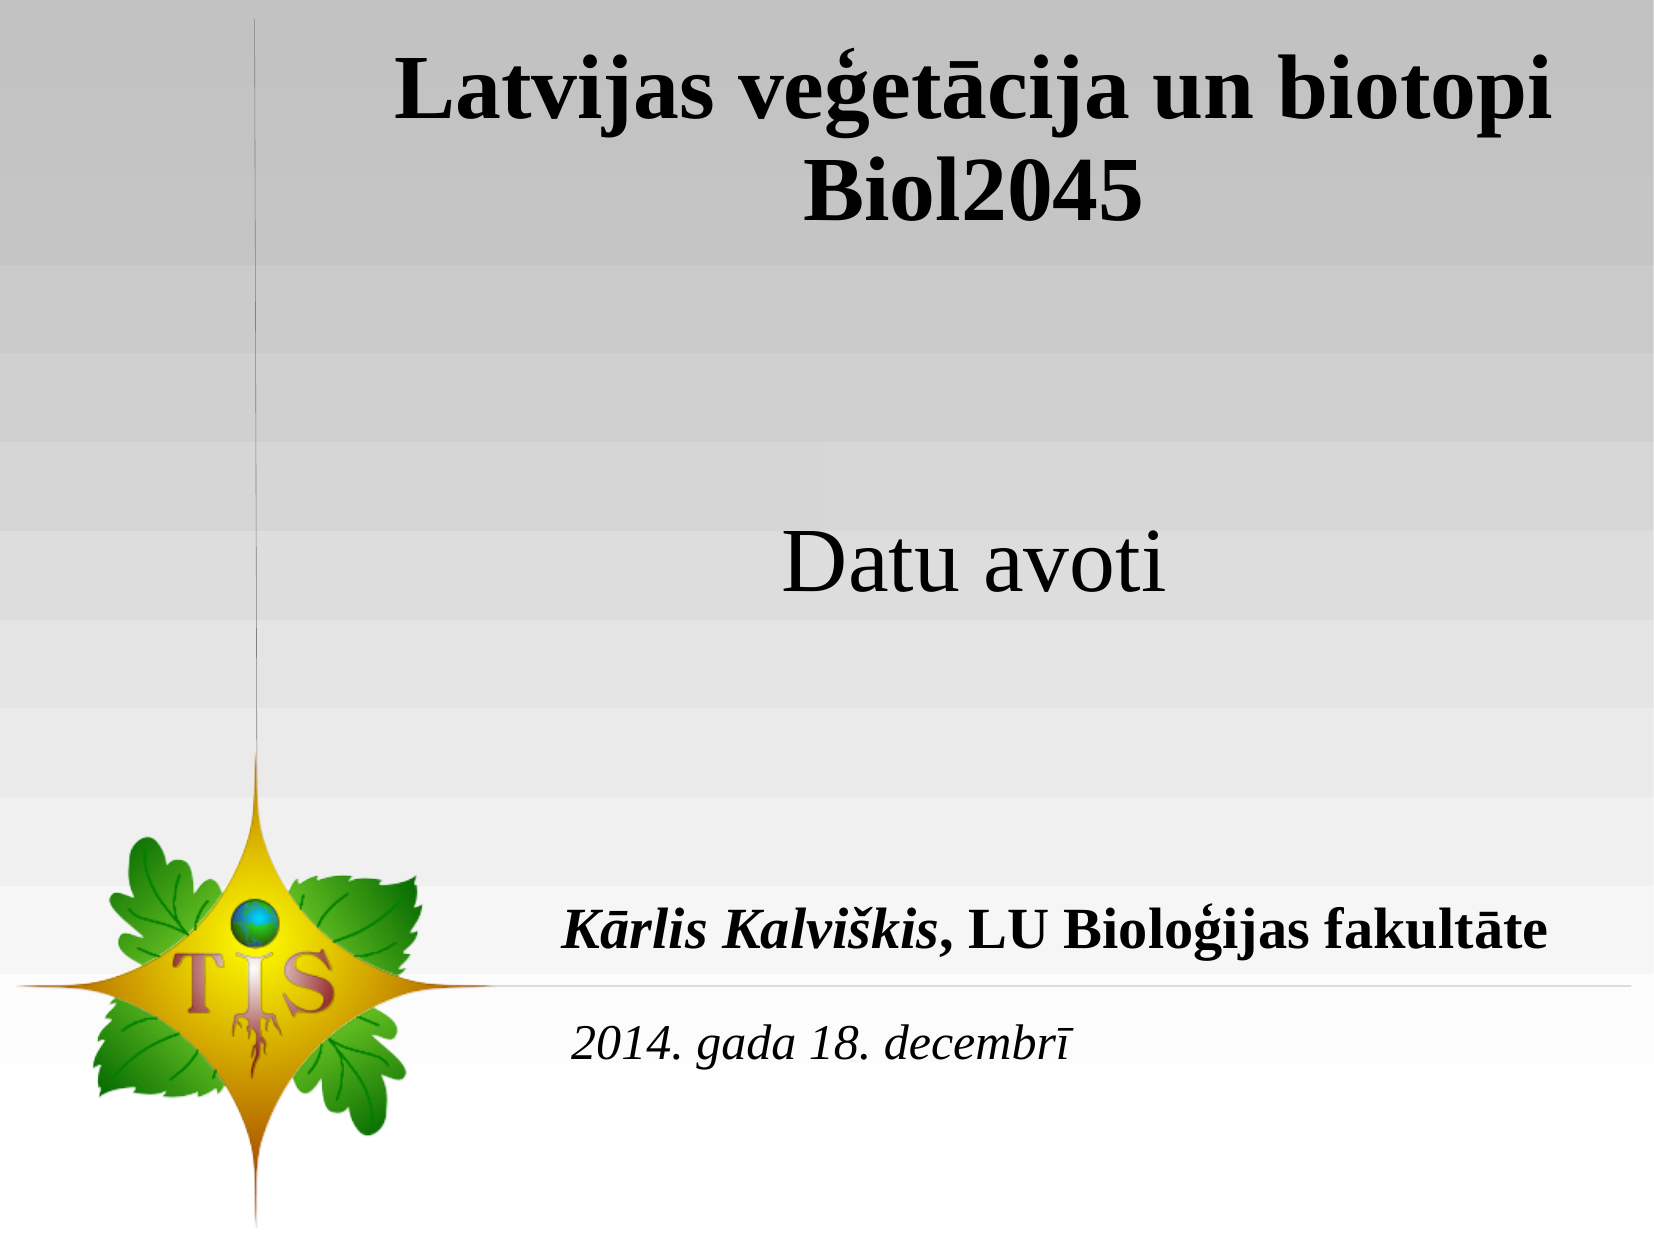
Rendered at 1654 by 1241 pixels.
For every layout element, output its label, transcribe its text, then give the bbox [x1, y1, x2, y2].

picture [0, 0, 1654, 1241]
title Datu avoti [354, 413, 1595, 709]
